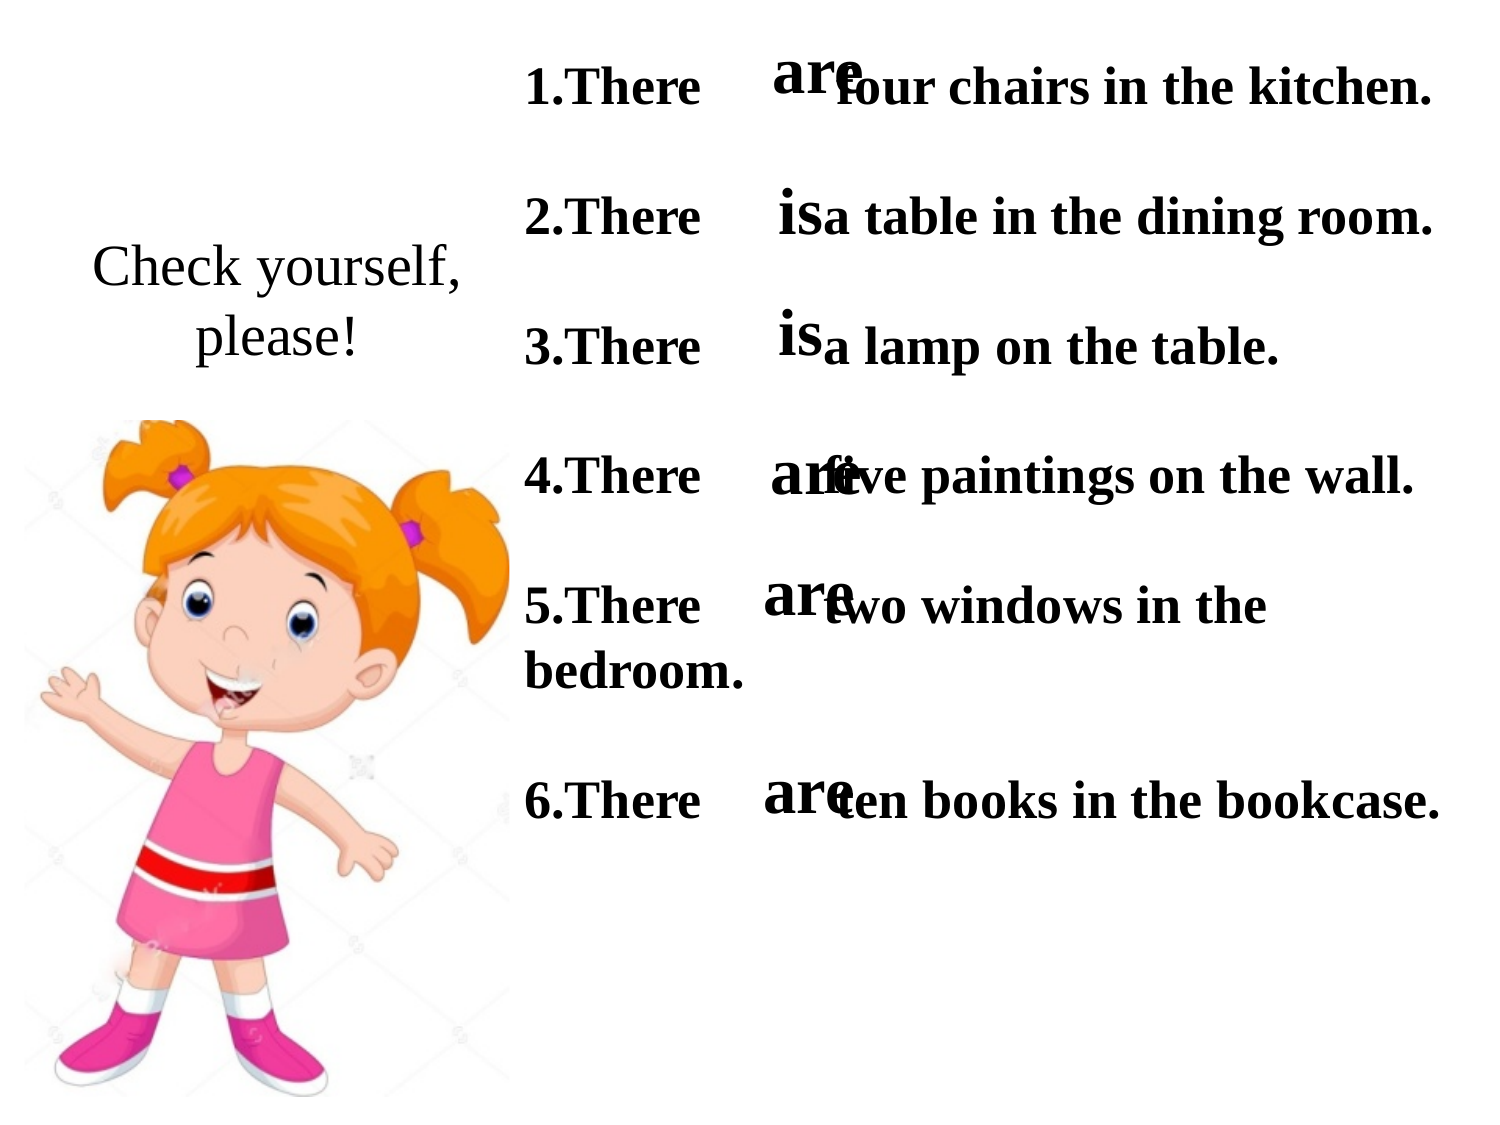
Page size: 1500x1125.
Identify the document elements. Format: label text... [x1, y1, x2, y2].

text_box are [757, 19, 880, 114]
text_box is [764, 160, 855, 256]
picture [24, 420, 510, 1097]
text_box is [764, 281, 855, 377]
text_box There four chairs in the kitchen. There a table in the dining room. There a lamp on the table. There five paintings on the wall. There two windows in the bedroom. There ten books in the bookcase. [509, 42, 1500, 976]
text_box are [755, 420, 878, 516]
text_box are [748, 541, 871, 637]
title Сheck yourself, please! [64, 219, 491, 397]
text_box are [748, 739, 871, 835]
